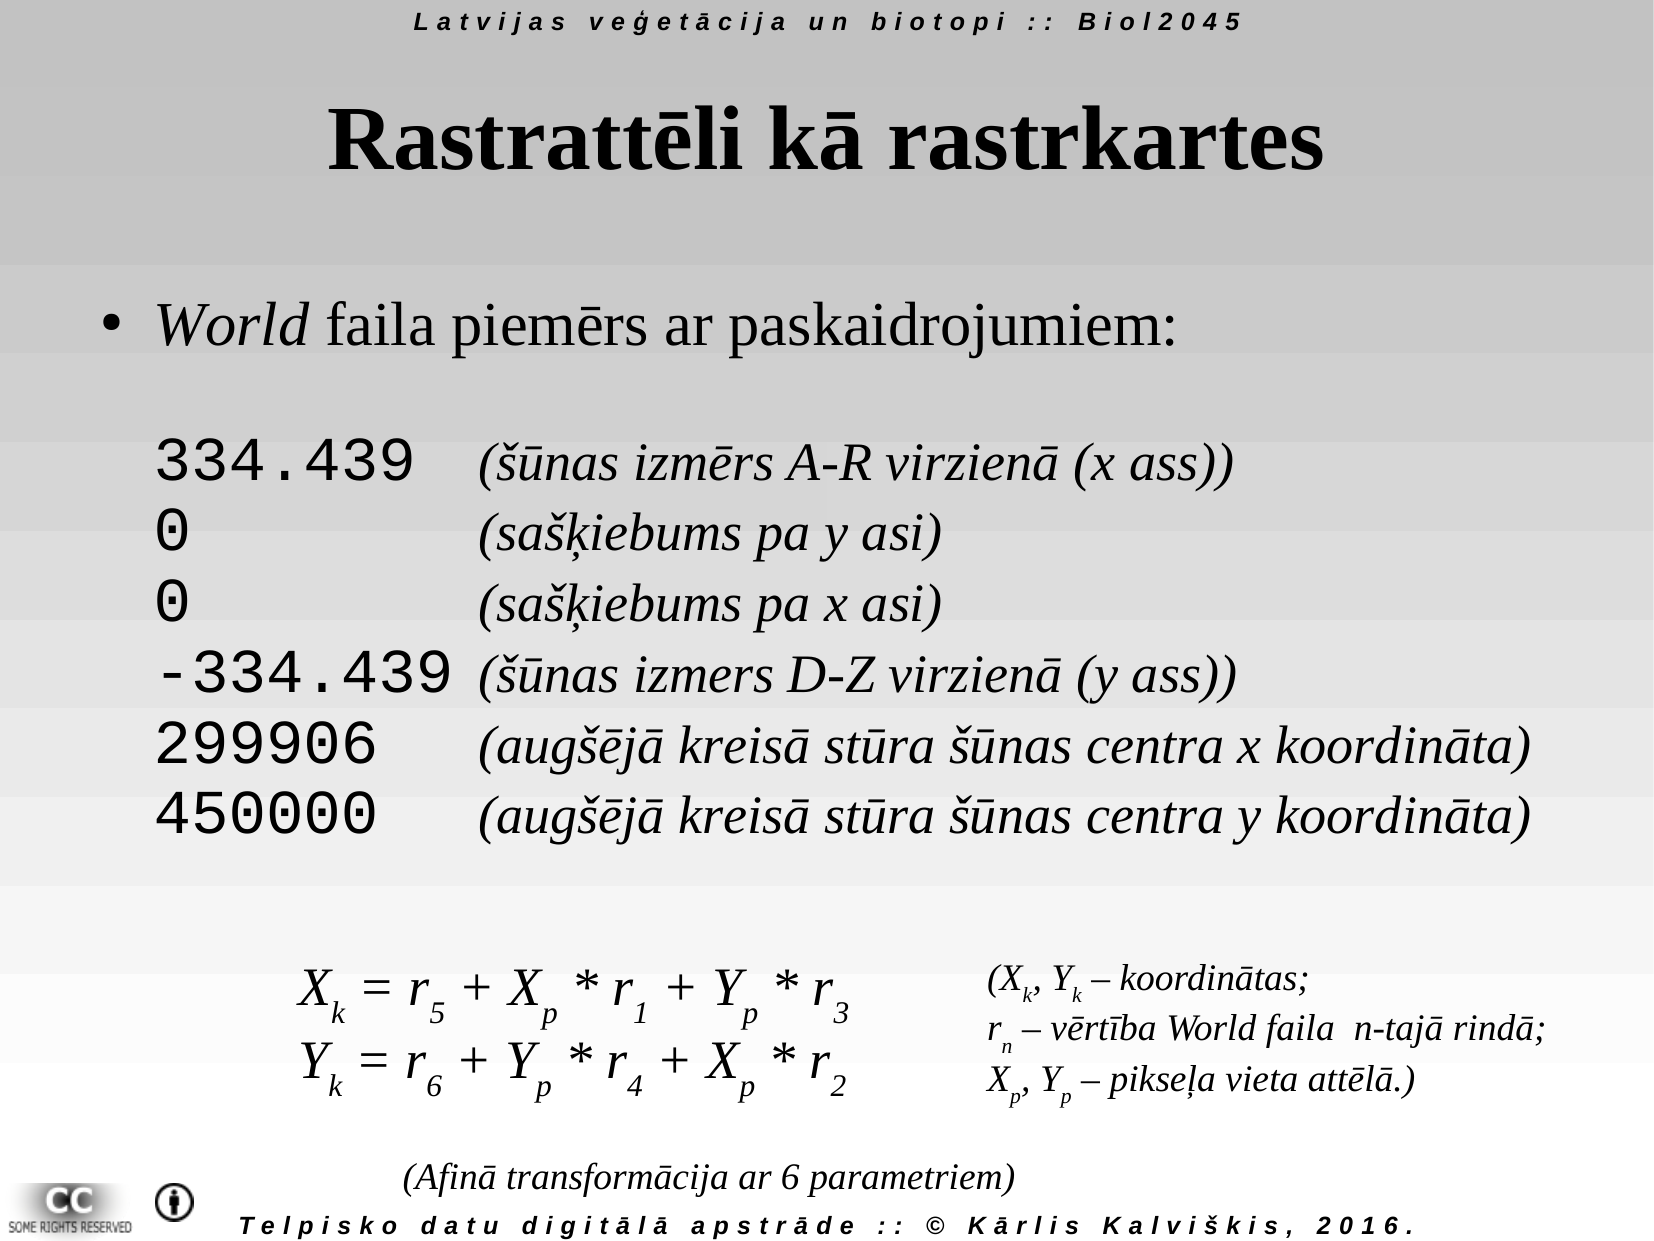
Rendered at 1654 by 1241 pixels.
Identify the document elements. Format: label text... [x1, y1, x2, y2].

text_box Xk = r5 + Xp * r1 + Yp * r3 Yk = r6 + Yp * r4 + Xp * r2 [283, 949, 875, 1111]
title Rastrattēli kā rastrkartes [29, 43, 1625, 234]
list World faila piemērs ar paskaidrojumiem: 334.439 (šūnas izmērs A-R virzienā (x ass)) 0 (sašķiebums pa y asi) 0 (sašķiebums pa x asi) -334.439 (šūnas izmers D-Z virzienā (y ass)) 299906 (augšējā kreisā stūra šūnas centra x koordināta) 450000 (augšējā kreisā stūra šūnas centra y koordināta) [82, 289, 1571, 1098]
text_box (Afinā transformācija ar 6 parametriem) [387, 1148, 1031, 1205]
text_box (Xk, Yk – koordinātas; rn – vērtība World faila n-tajā rindā; Xp, Yp – pikseļa vieta attēlā.) [972, 949, 1562, 1116]
picture [0, 0, 1654, 1241]
